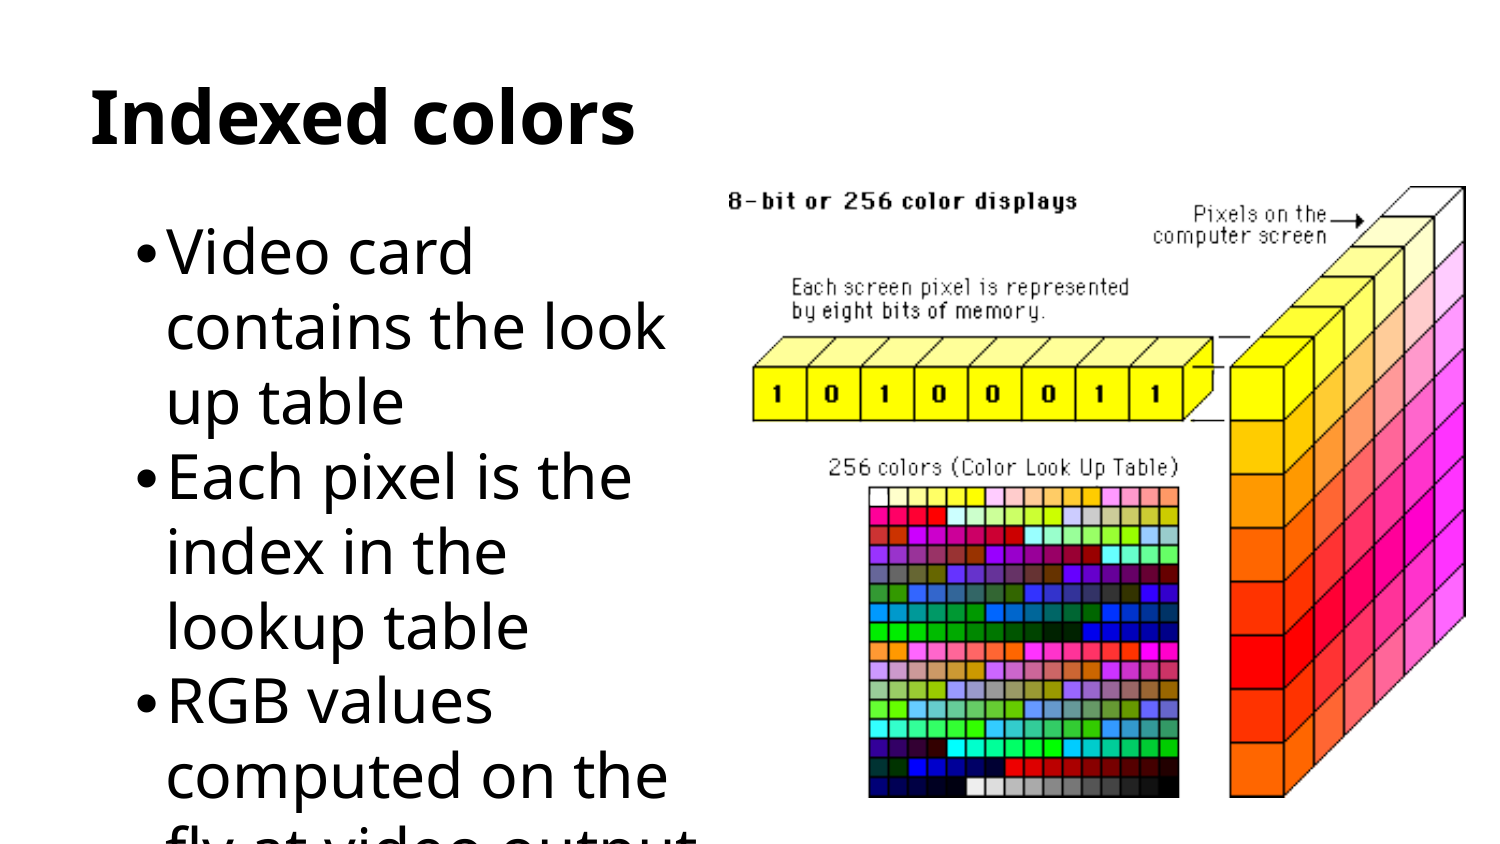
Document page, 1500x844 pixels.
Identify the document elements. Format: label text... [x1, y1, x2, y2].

picture [729, 186, 1466, 798]
list Video card contains the look up table Each pixel is the index in the lookup table RGB values computed on the fly at video output [75, 196, 731, 808]
title Indexed colors [75, 33, 1425, 175]
